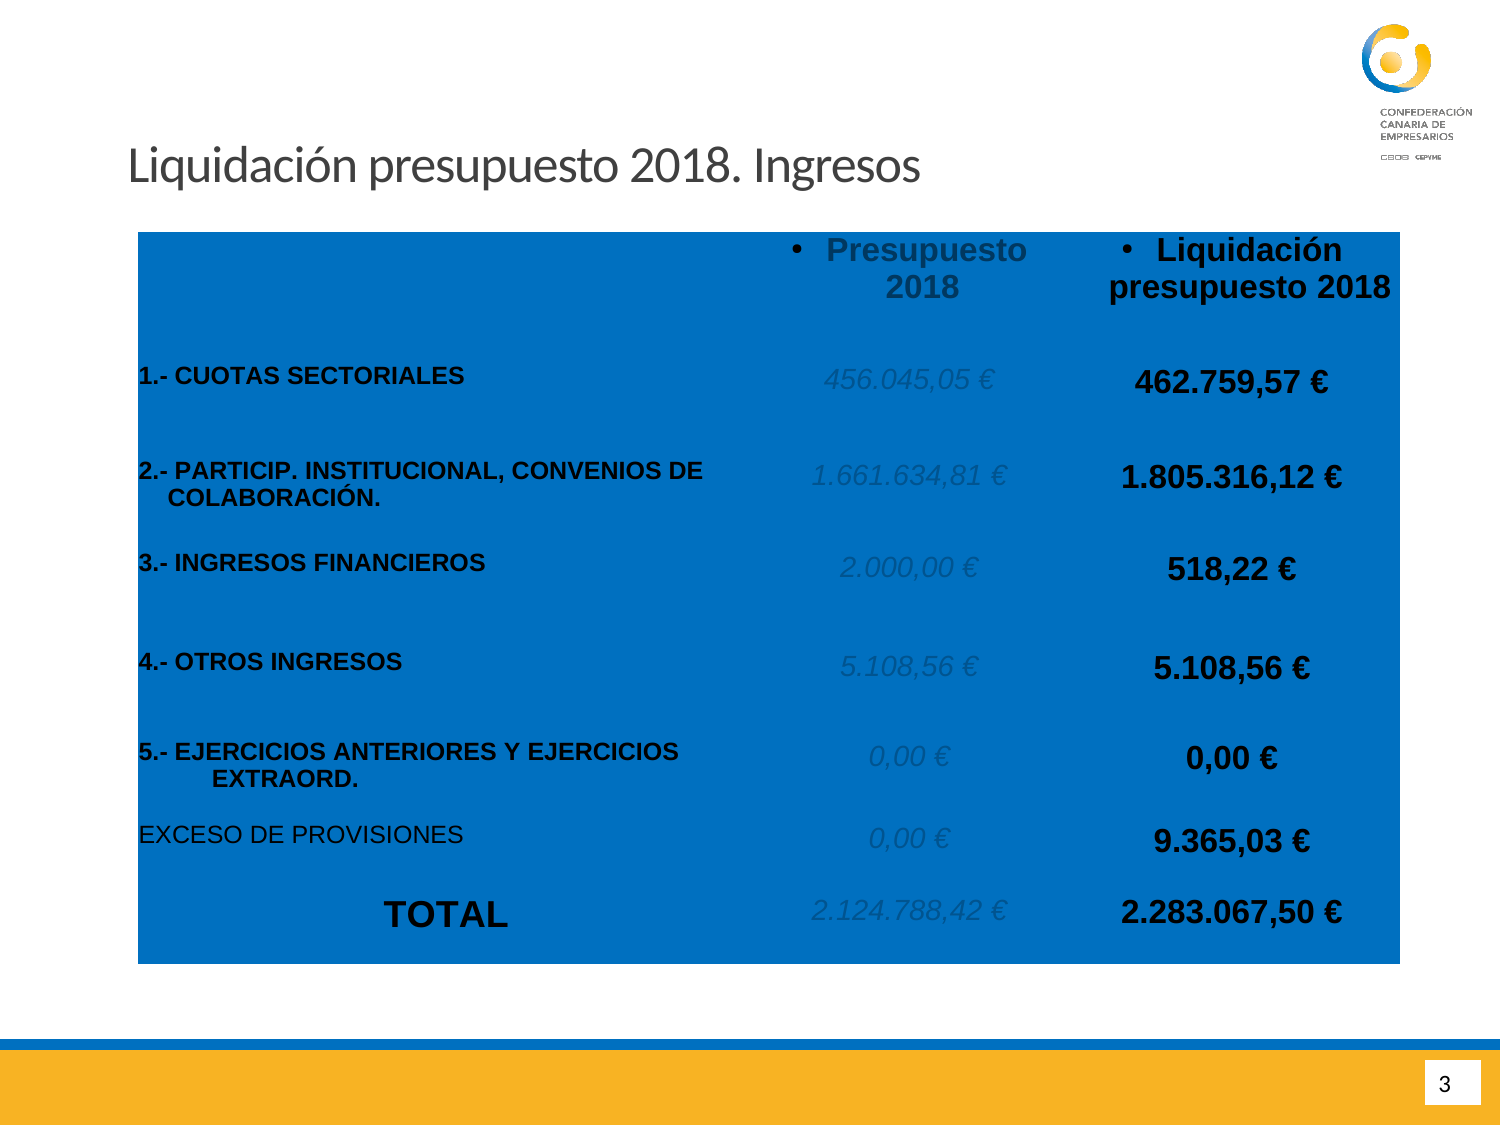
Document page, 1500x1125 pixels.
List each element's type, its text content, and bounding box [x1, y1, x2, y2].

table_cell 1.- CUOTAS SECTORIALES [138, 363, 754, 459]
table_cell 2.124.788,42 € [754, 894, 1064, 964]
table_cell 0,00 € [754, 822, 1064, 894]
table_cell 5.- EJERCICIOS ANTERIORES Y EJERCICIOS EXTRAORD. [138, 740, 754, 822]
table_header Presupuesto 2018 [754, 232, 1064, 363]
table_cell EXCESO DE PROVISIONES [138, 822, 754, 894]
table_cell 3.- INGRESOS FINANCIEROS [138, 551, 754, 650]
table_cell 1.805.316,12 € [1064, 459, 1400, 551]
table_header [138, 232, 754, 363]
table_cell 1.661.634,81 € [754, 459, 1064, 551]
table_cell 0,00 € [754, 740, 1064, 822]
table_cell 9.365,03 € [1064, 822, 1400, 894]
table_cell 0,00 € [1064, 740, 1400, 822]
table_header Liquidación presupuesto 2018 [1064, 232, 1400, 363]
table_cell 462.759,57 € [1064, 363, 1400, 459]
text_box 3 [1423, 1058, 1483, 1106]
table_cell 2.000,00 € [754, 551, 1064, 650]
table_cell 2.- PARTICIP. INSTITUCIONAL, CONVENIOS DE COLABORACIÓN. [138, 459, 754, 551]
table_cell 4.- OTROS INGRESOS [138, 650, 754, 740]
table_cell 456.045,05 € [754, 363, 1064, 459]
text_box Liquidación presupuesto 2018. Ingresos [112, 66, 1388, 201]
table_cell TOTAL [138, 894, 754, 964]
table_cell 5.108,56 € [1064, 650, 1400, 740]
table_cell 2.283.067,50 € [1064, 894, 1400, 964]
table_cell 518,22 € [1064, 551, 1400, 650]
table_cell 5.108,56 € [754, 650, 1064, 740]
